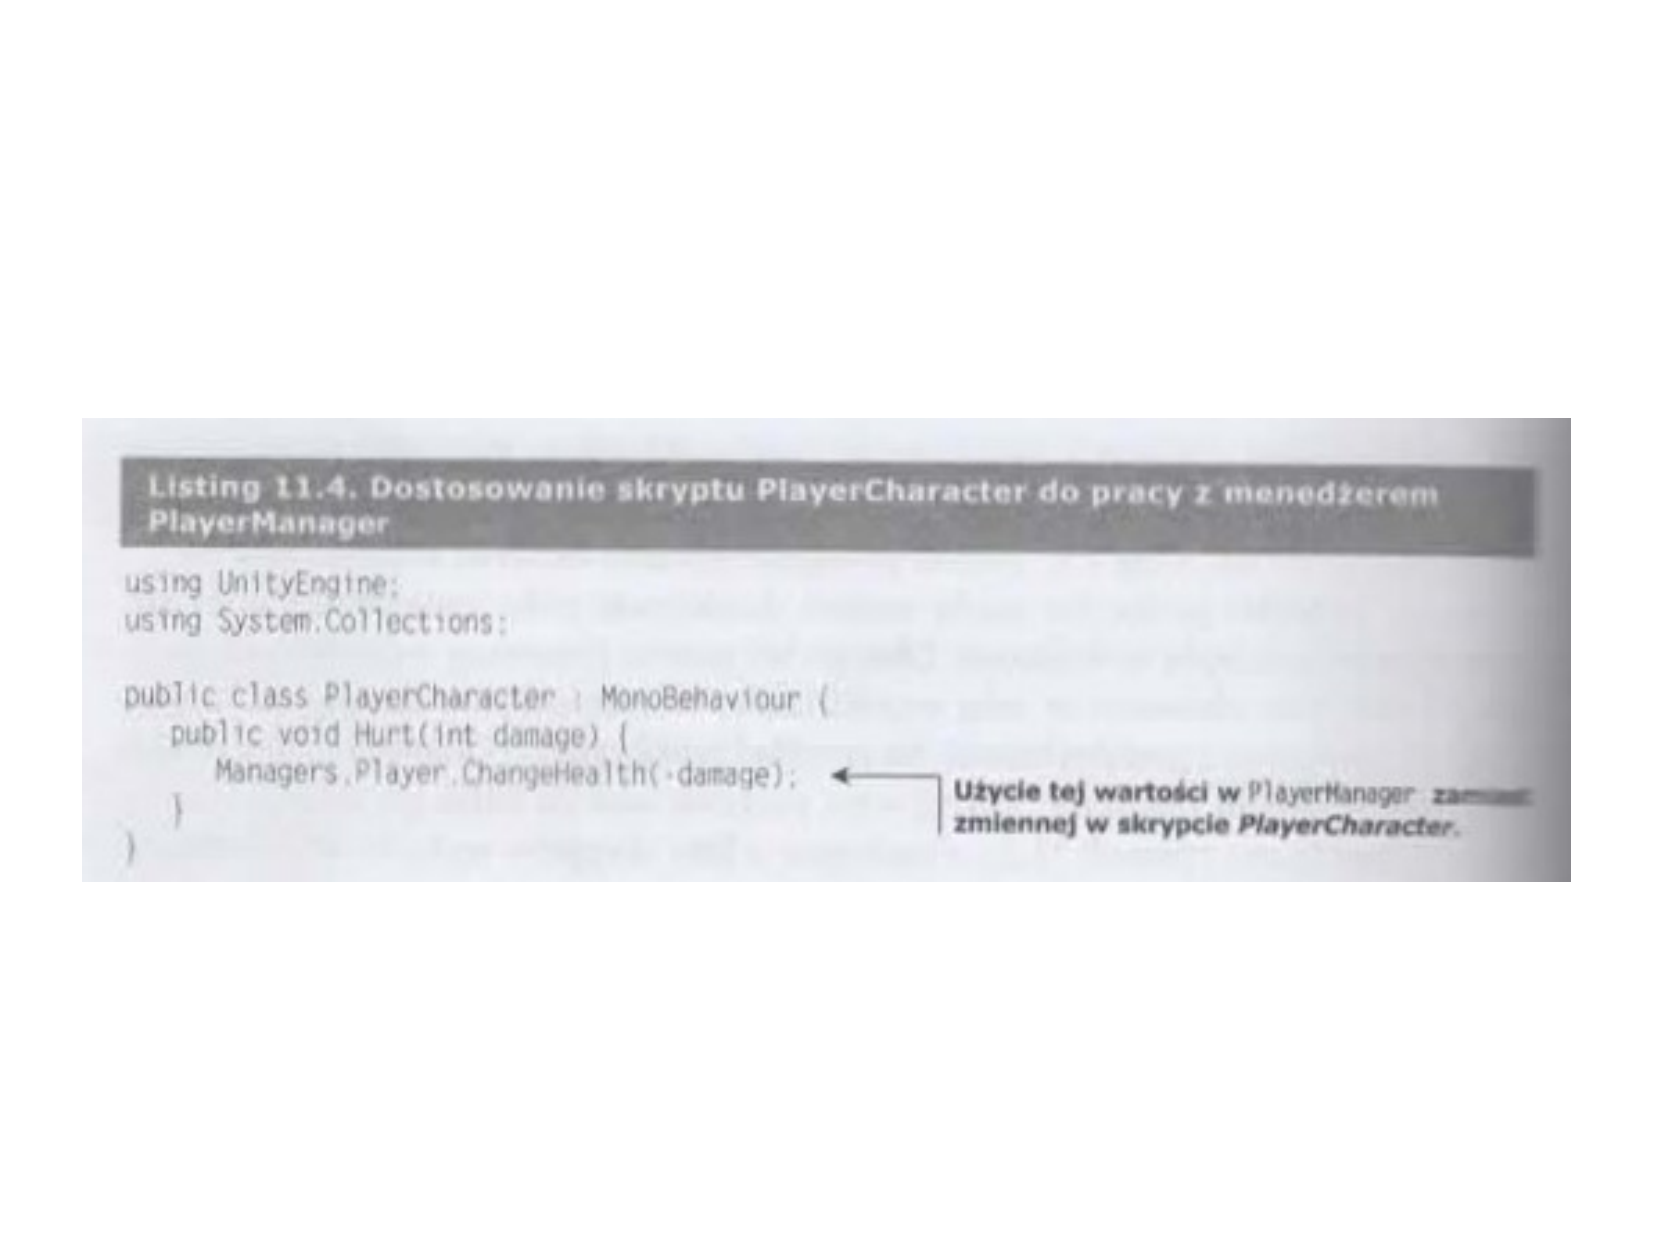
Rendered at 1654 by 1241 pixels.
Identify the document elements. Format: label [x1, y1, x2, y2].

picture [82, 418, 1571, 882]
